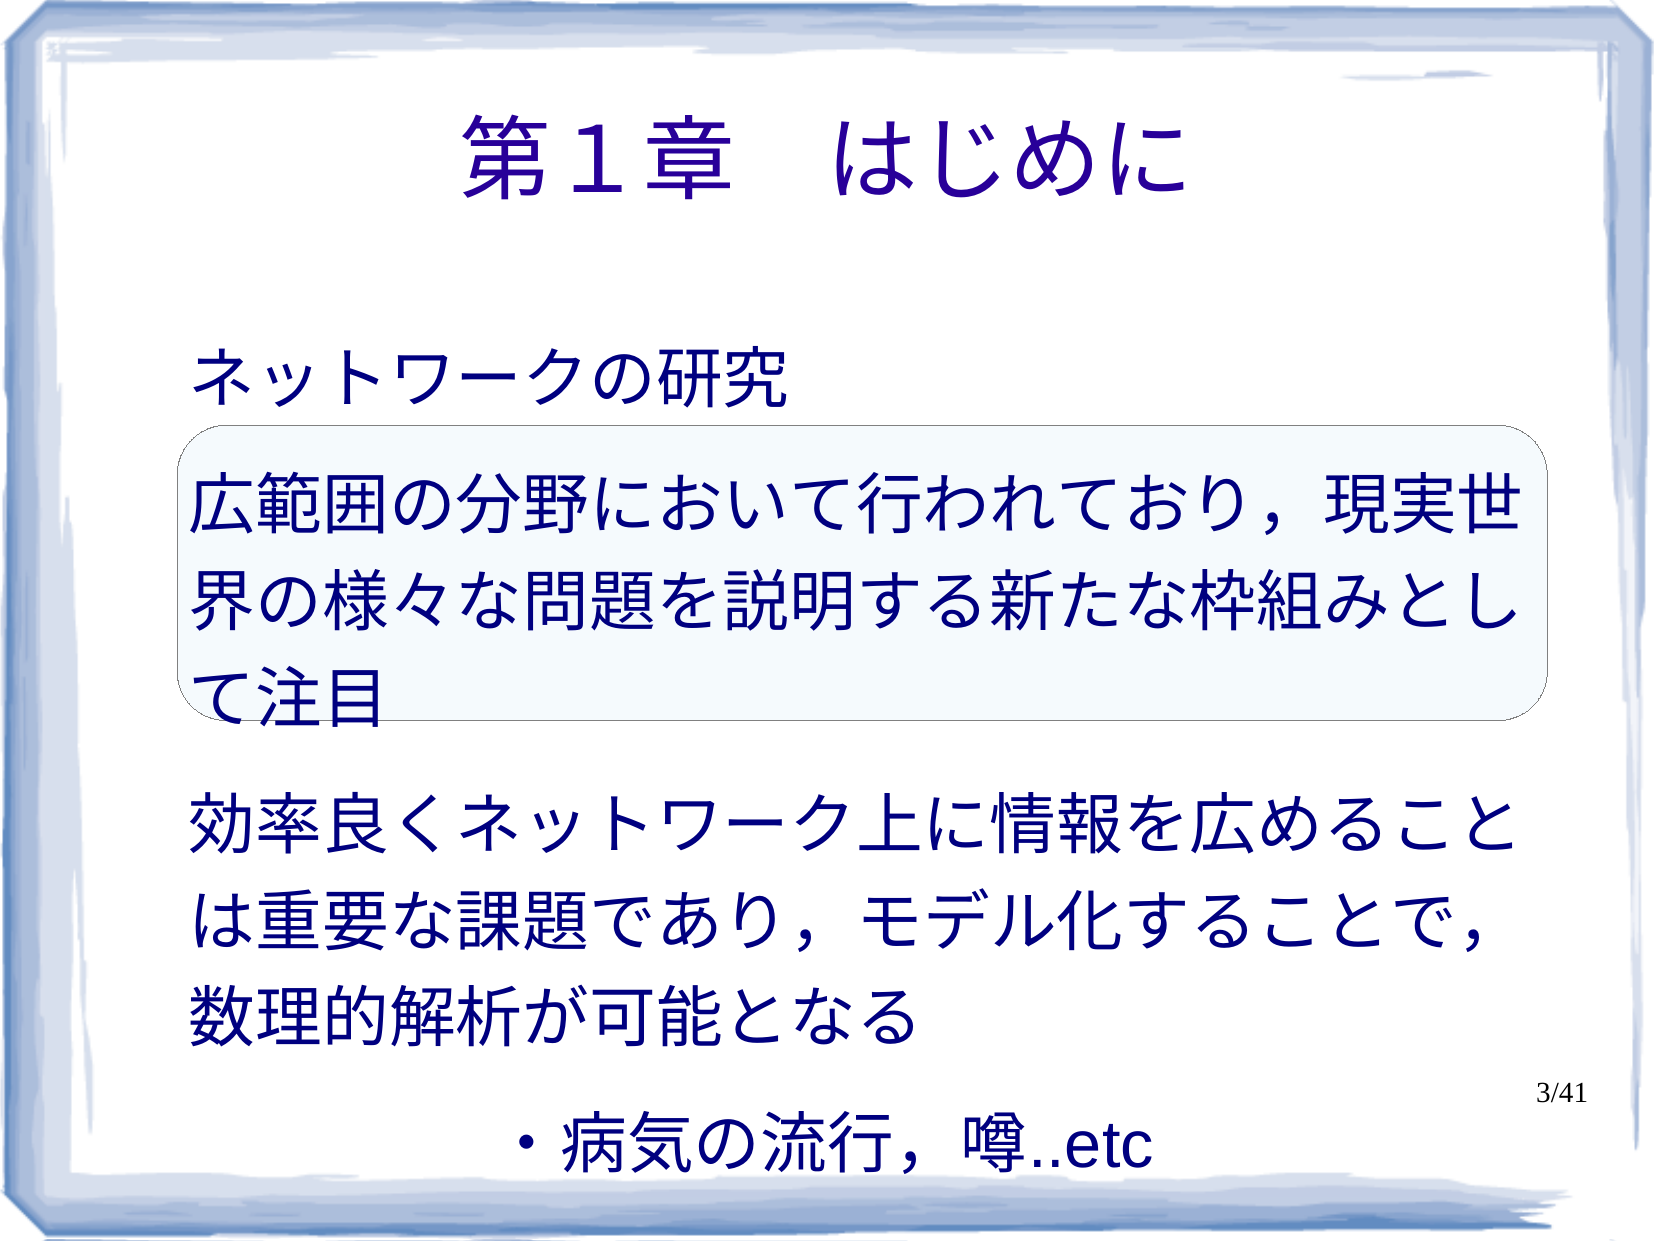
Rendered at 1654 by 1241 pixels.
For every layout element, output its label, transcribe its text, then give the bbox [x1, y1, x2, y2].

title 第１章 はじめに [82, 49, 1571, 257]
picture [0, 0, 1654, 1241]
list ネットワークの研究 広範囲の分野において行われており，現実世界の様々な問題を説明する新たな枠組みとして注目 効率良くネットワーク上に情報を広めることは重要な課題であり，モデル化することで，数理的解析が可能となる ・病気の流行，噂..etc [118, 324, 1571, 1128]
